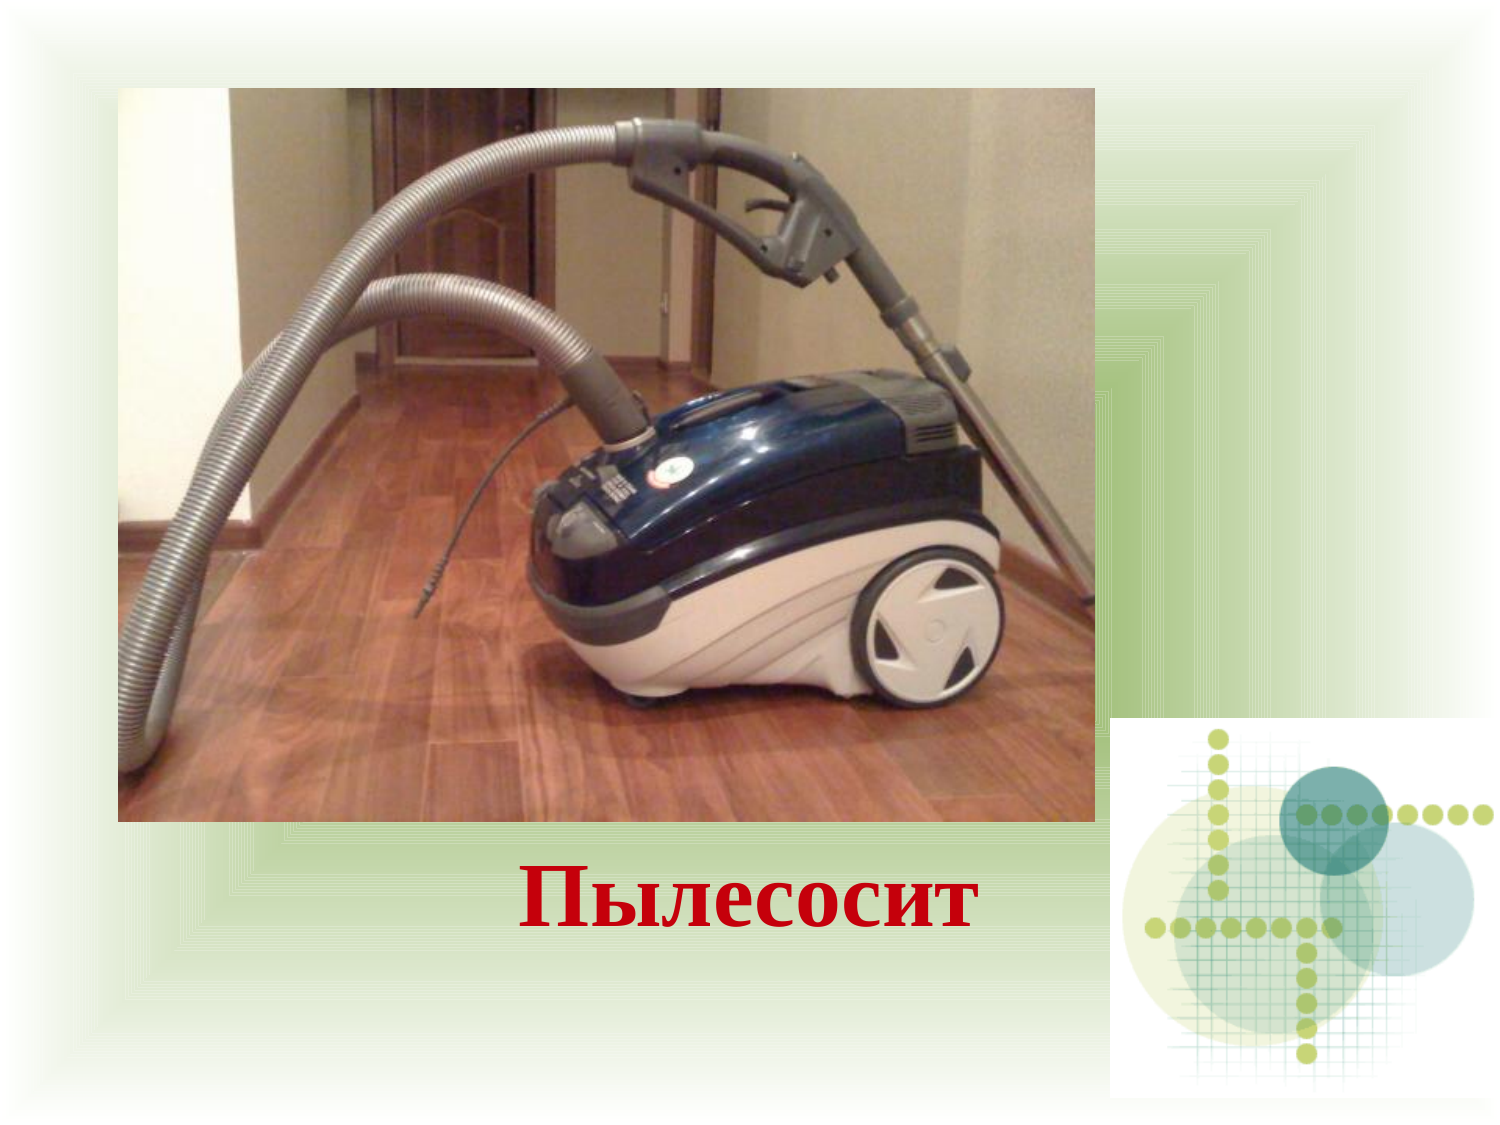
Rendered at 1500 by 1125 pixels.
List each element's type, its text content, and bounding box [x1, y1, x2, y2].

text_box Пылесосит [110, 320, 1390, 1048]
picture [118, 88, 1095, 320]
